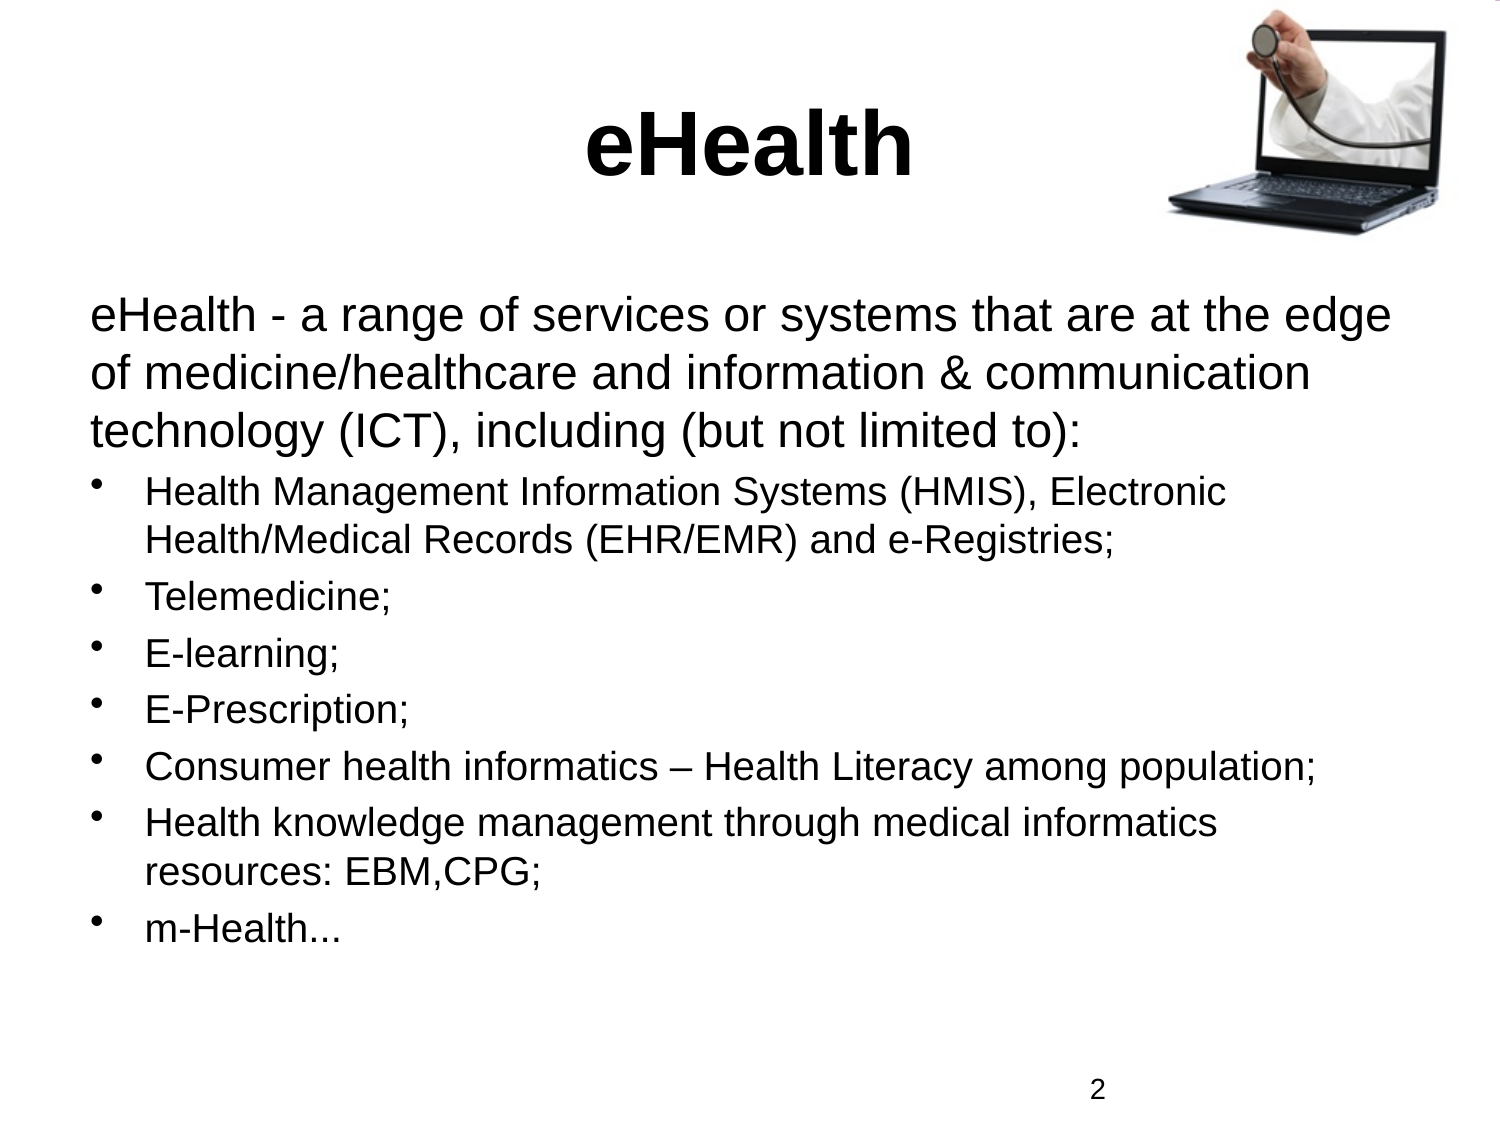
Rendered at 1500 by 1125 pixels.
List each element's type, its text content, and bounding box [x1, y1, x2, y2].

list eHealth - a range of services or systems that are at the edge of medicine/healthcare and information & communication technology (ICT), including (but not limited to): Health Management Information Systems (HMIS), Electronic Health/Medical Records (EHR/EMR) and e-Registries; Telemedicine; E-learning; E-Prescription; Consumer health informatics – Health Literacy among population; Health knowledge management through medical informatics resources: EBM,CPG; m-Health... [75, 275, 1425, 1005]
slide_number <número> [1074, 1062, 1425, 1103]
title eHealth [75, 45, 1138, 233]
picture [1138, 0, 1500, 250]
